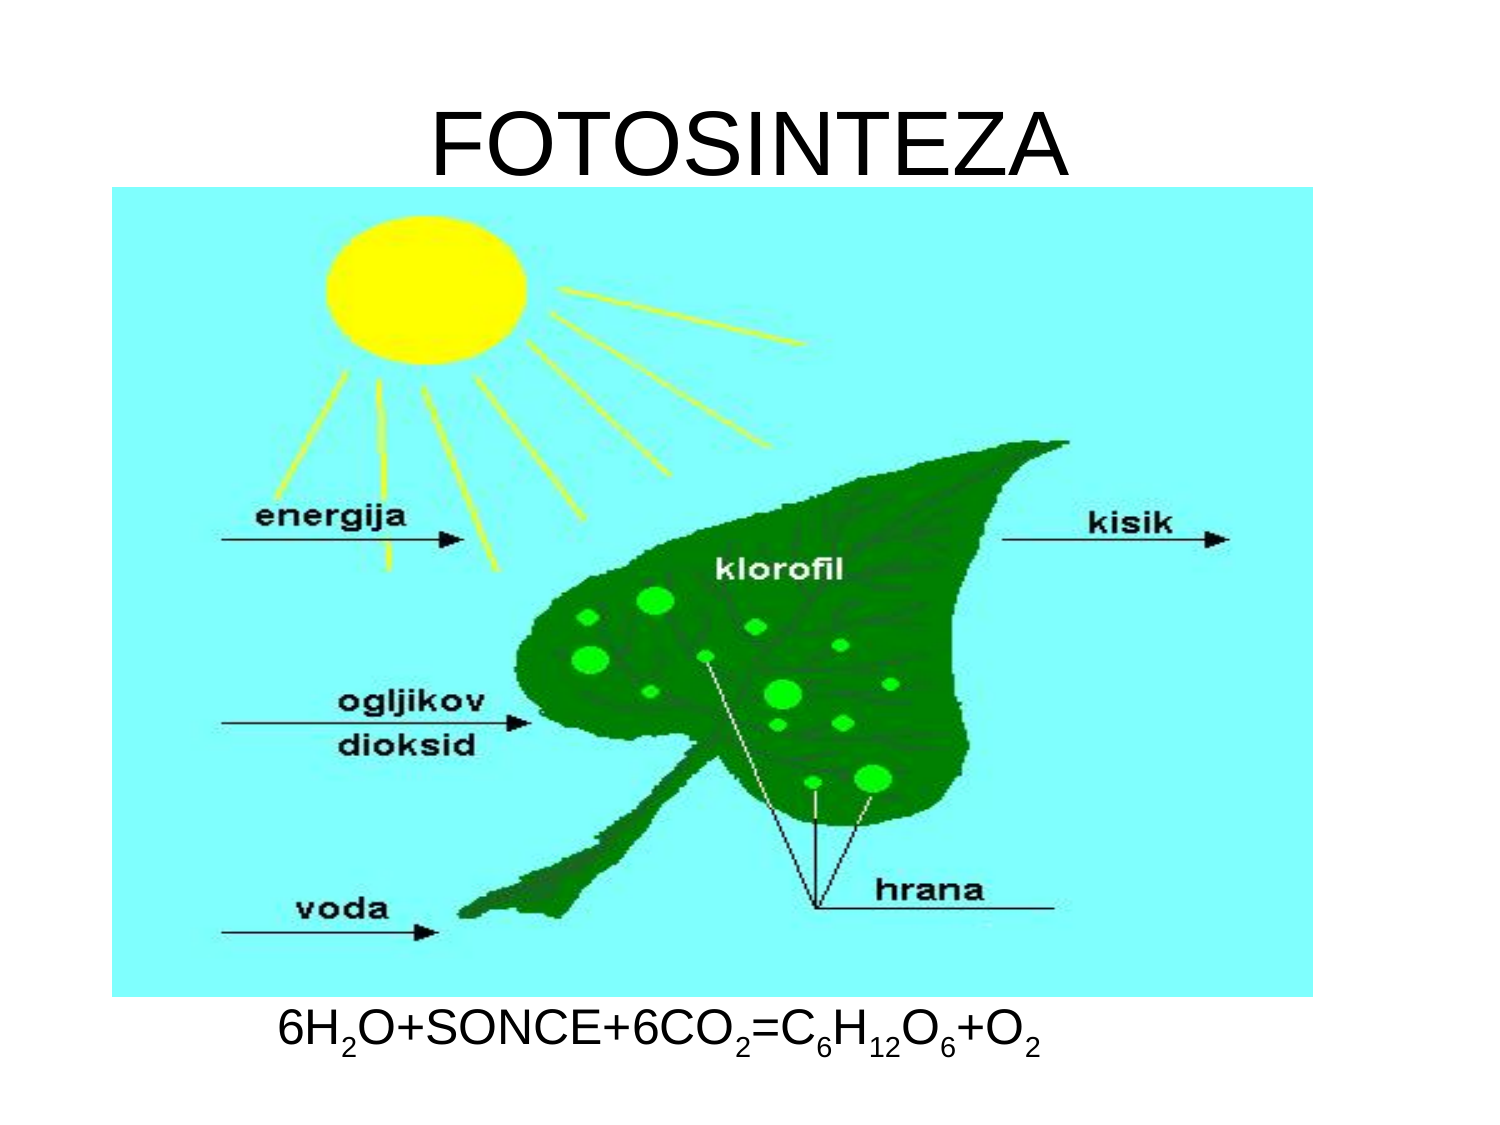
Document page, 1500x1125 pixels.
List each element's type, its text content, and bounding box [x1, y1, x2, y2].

picture [112, 187, 1313, 997]
title FOTOSINTEZA [75, 45, 1425, 233]
text_box 6H2O+SONCE+6CO2=C6H12O6+O2 [262, 987, 1263, 1071]
